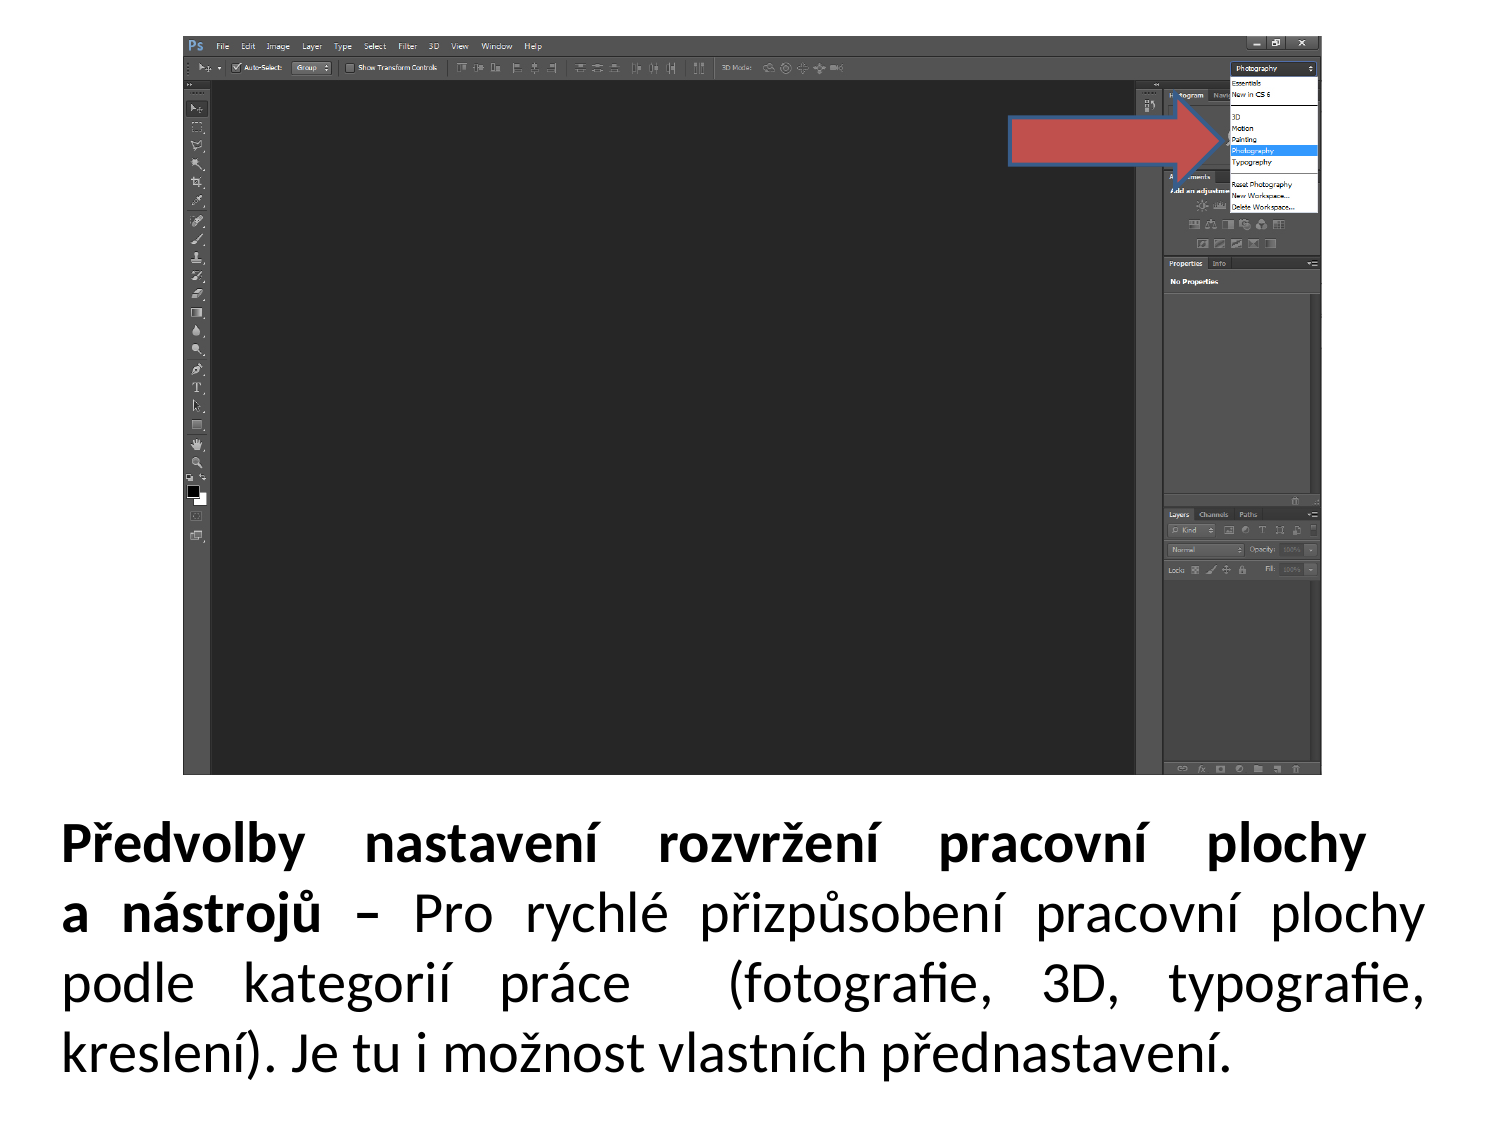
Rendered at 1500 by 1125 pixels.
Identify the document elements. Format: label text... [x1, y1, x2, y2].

picture [183, 36, 1322, 775]
text_box Předvolby nastavení rozvržení pracovní plochy a nástrojů – Pro rychlé přizpůsobení pracovní plochy podle kategorií práce (fotografie, 3D, typografie, kreslení). Je tu i možnost vlastních přednastavení. [46, 796, 1442, 1092]
text_box [1009, 93, 1223, 189]
